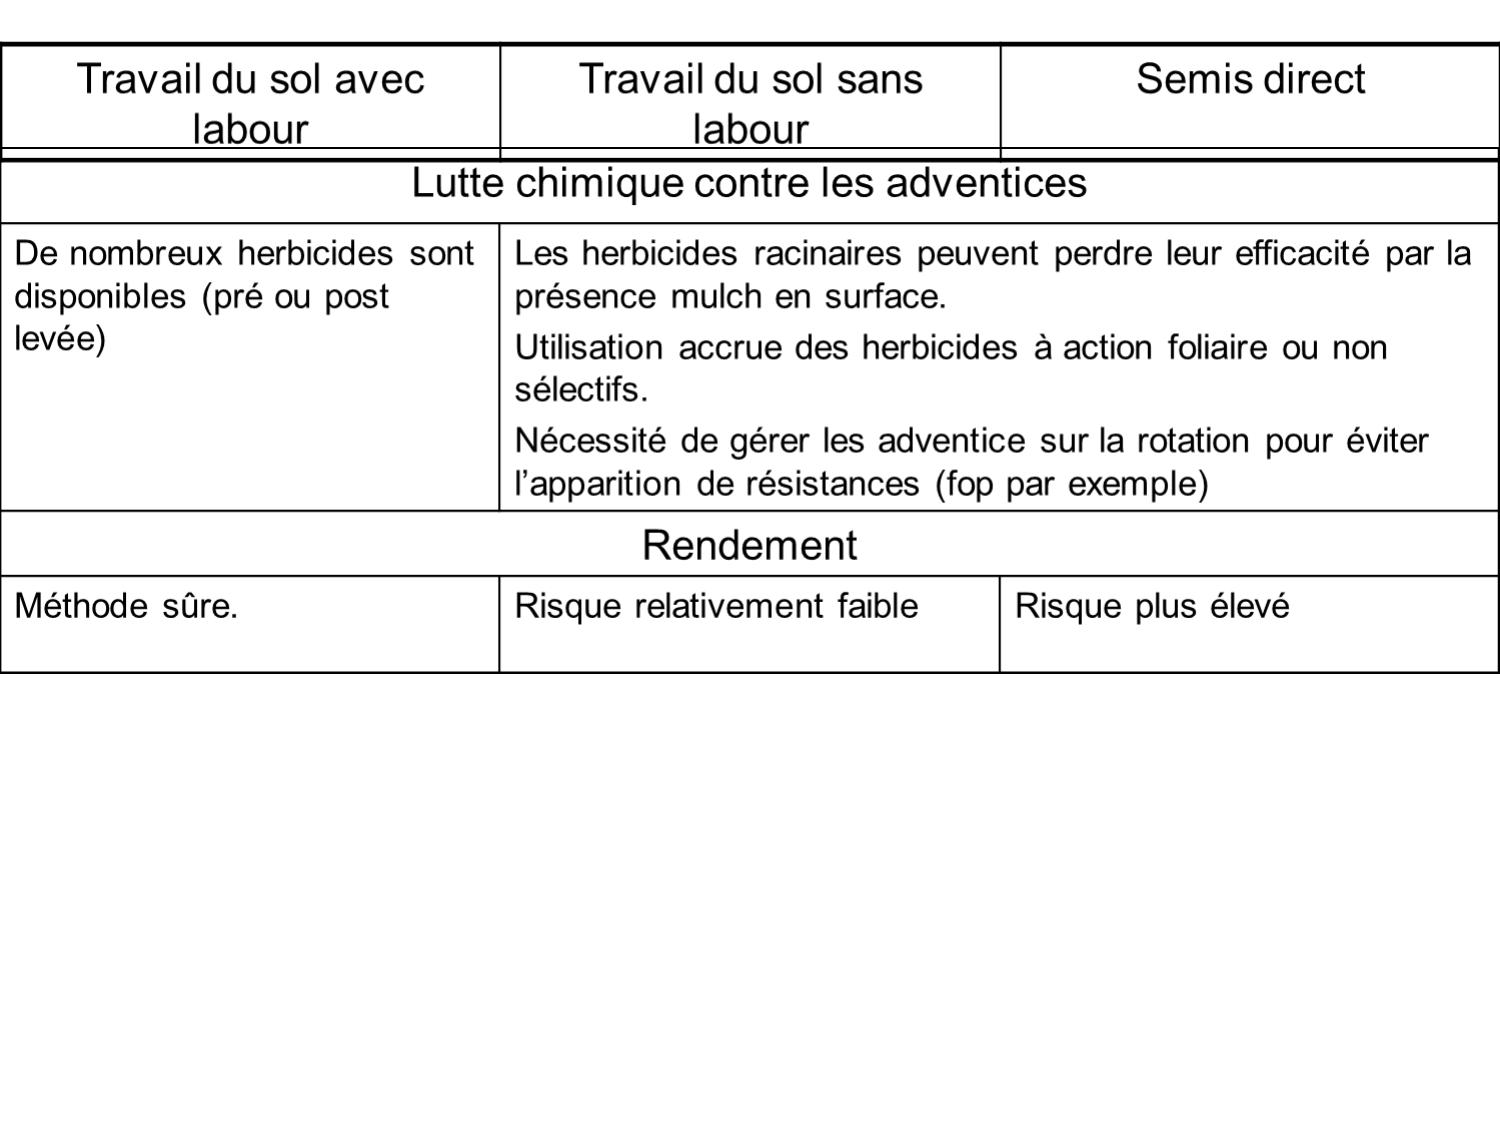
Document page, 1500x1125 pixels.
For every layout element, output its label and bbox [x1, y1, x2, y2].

picture [0, 40, 1500, 674]
